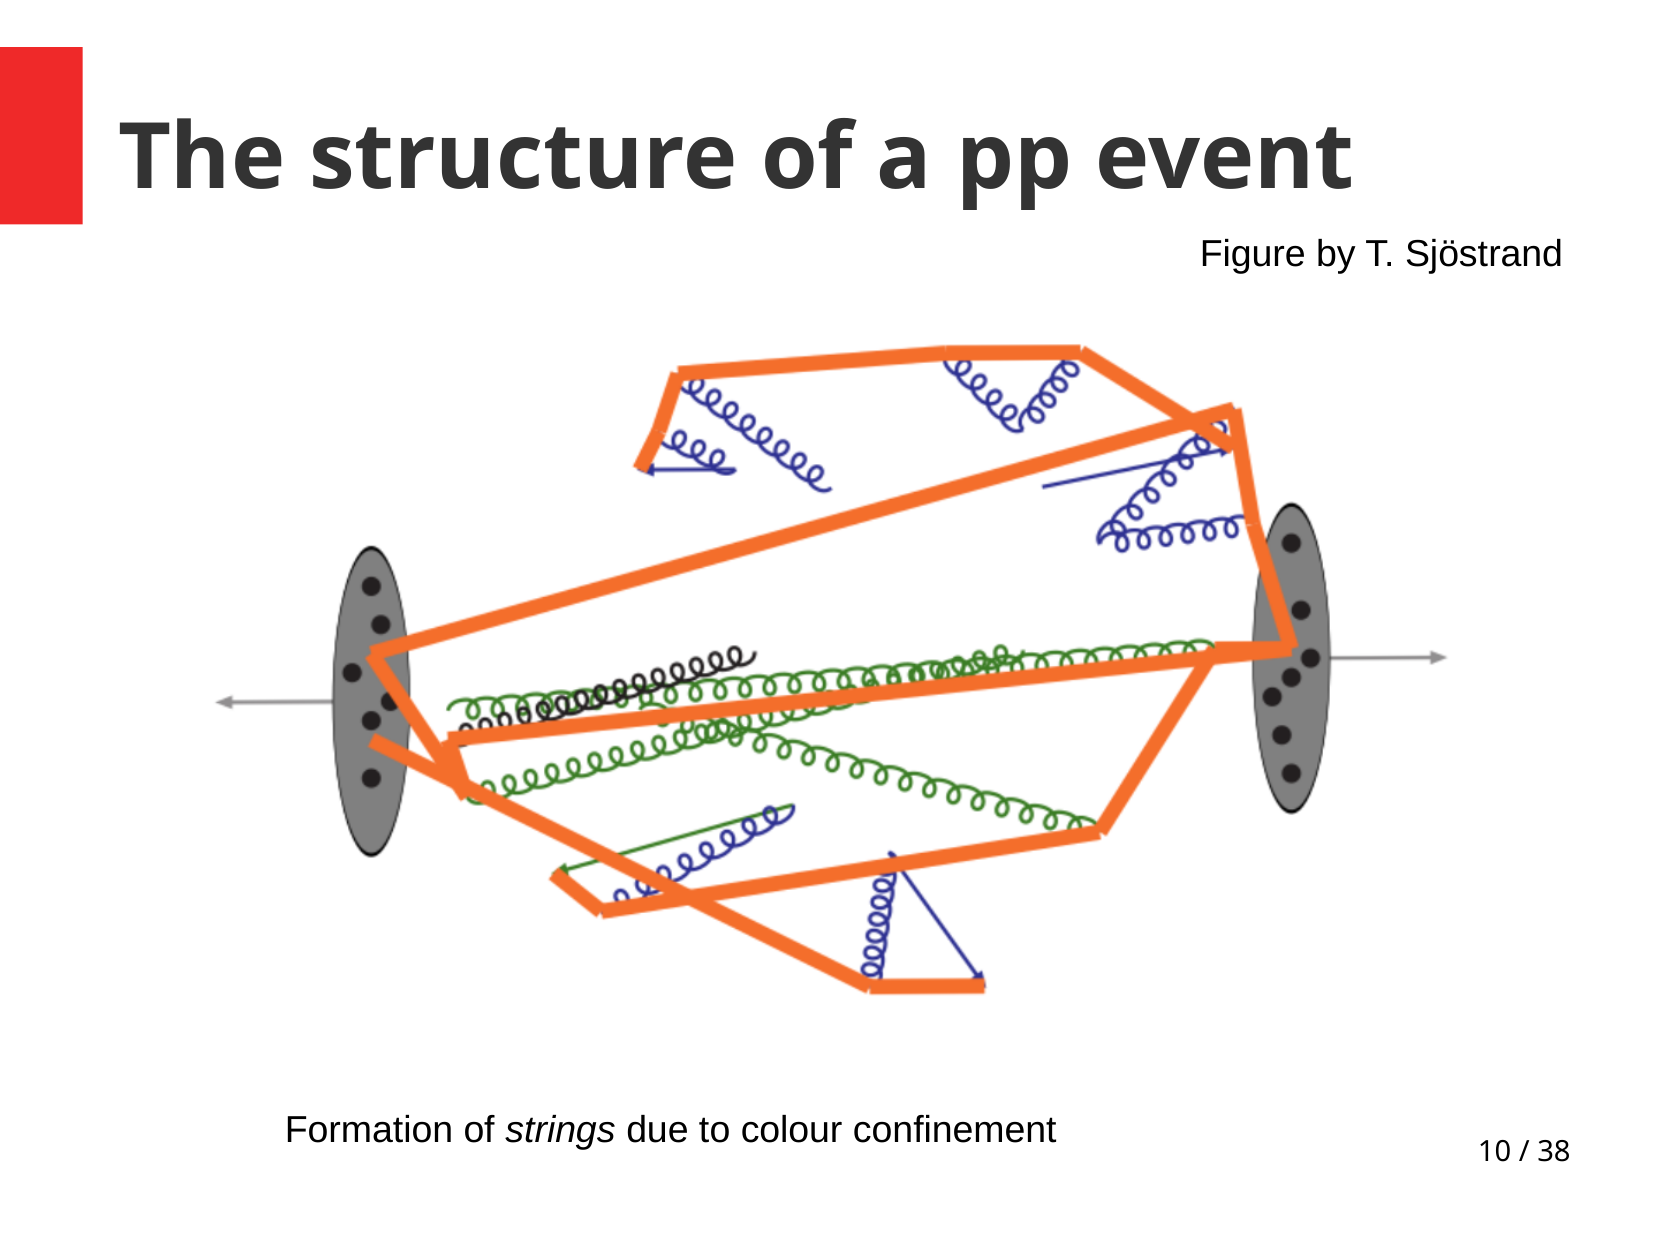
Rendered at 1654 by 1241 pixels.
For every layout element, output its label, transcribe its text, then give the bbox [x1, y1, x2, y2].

title The structure of a pp event [118, 49, 1571, 257]
text_box Formation of strings due to colour confinement [270, 1101, 1396, 1201]
picture [162, 278, 1588, 1049]
text_box Figure by T. Sjöstrand [1185, 225, 1591, 282]
